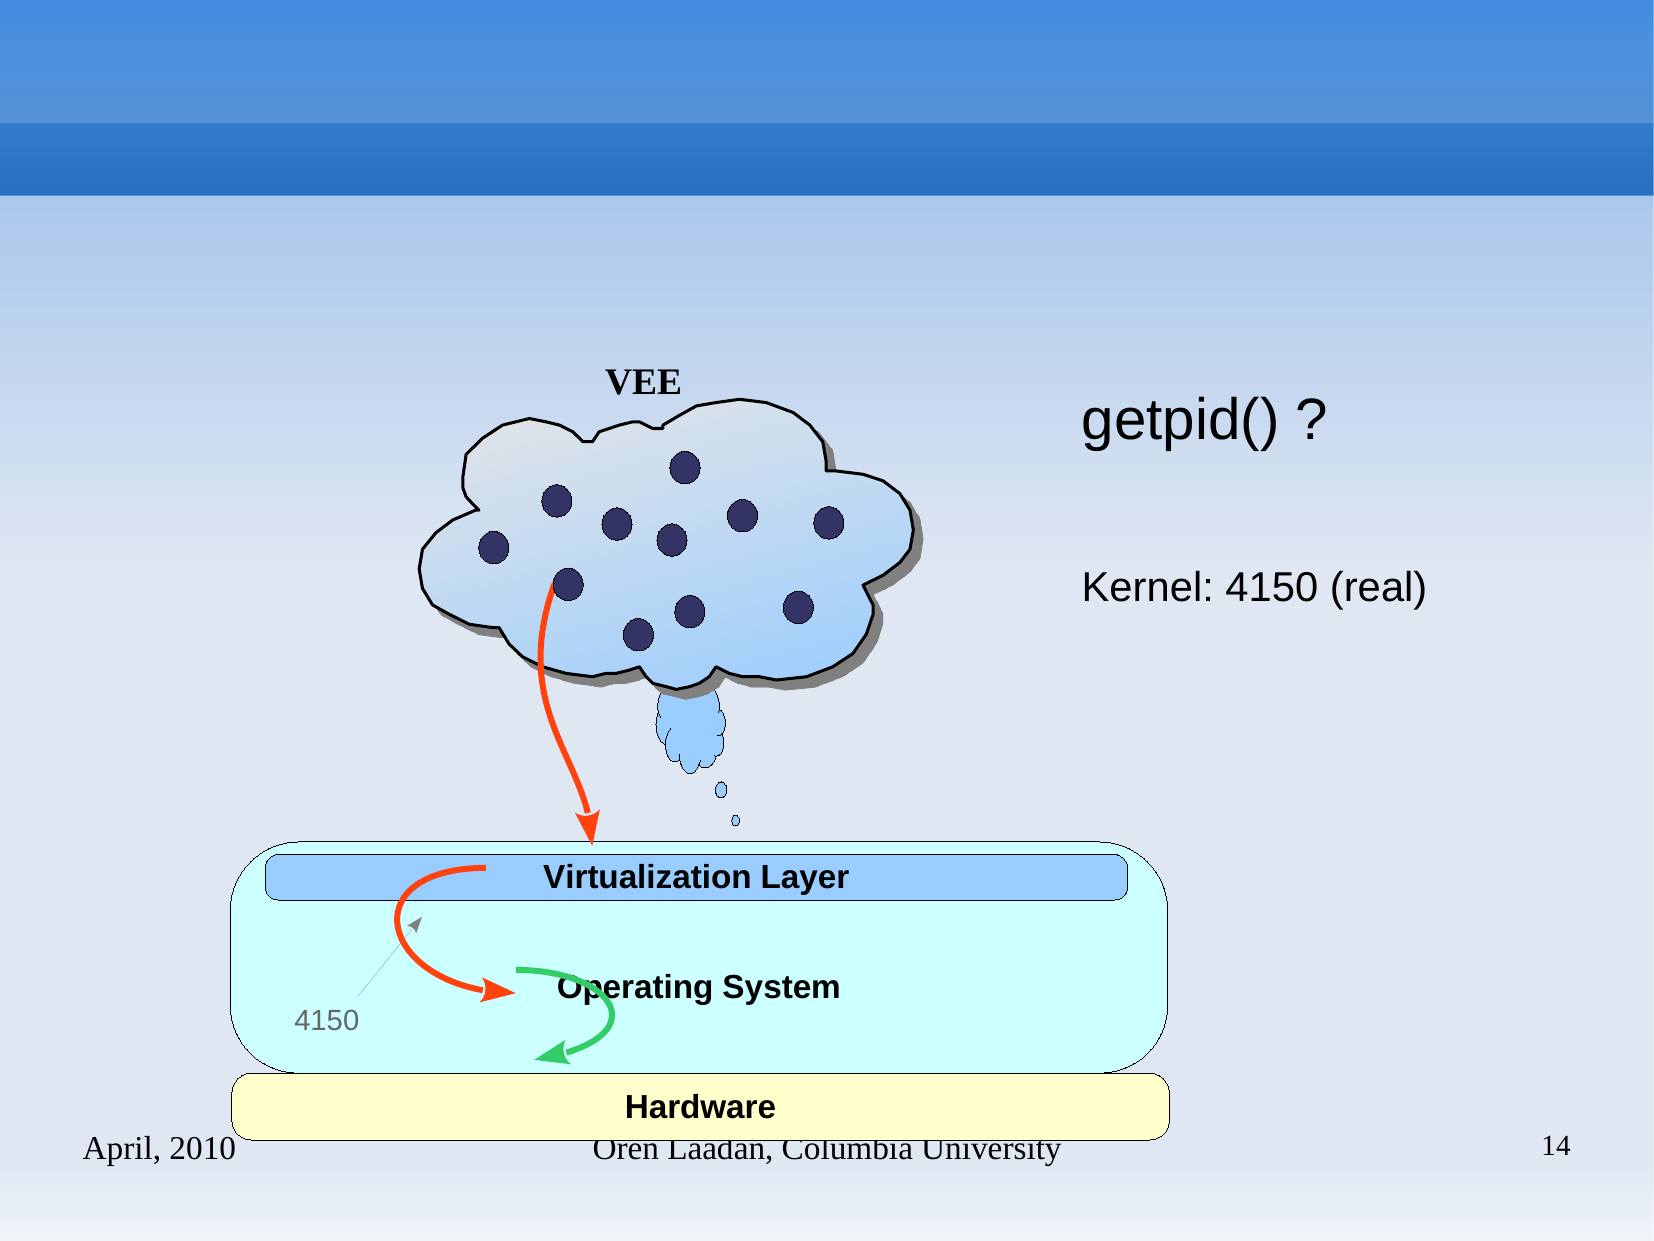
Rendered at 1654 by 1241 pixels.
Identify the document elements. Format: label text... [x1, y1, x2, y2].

text_box Hardware [231, 1073, 1170, 1141]
picture [0, 0, 1654, 1241]
text_box VEE [352, 353, 936, 412]
list getpid() ? Kernel: 4150 (real) [939, 298, 1568, 1125]
text_box 4150 [279, 996, 375, 1045]
text_box Virtualization Layer [265, 854, 1128, 901]
text_box Operating System [230, 841, 1168, 1074]
text_box [715, 781, 727, 798]
text_box [419, 412, 914, 774]
text_box [731, 815, 740, 826]
